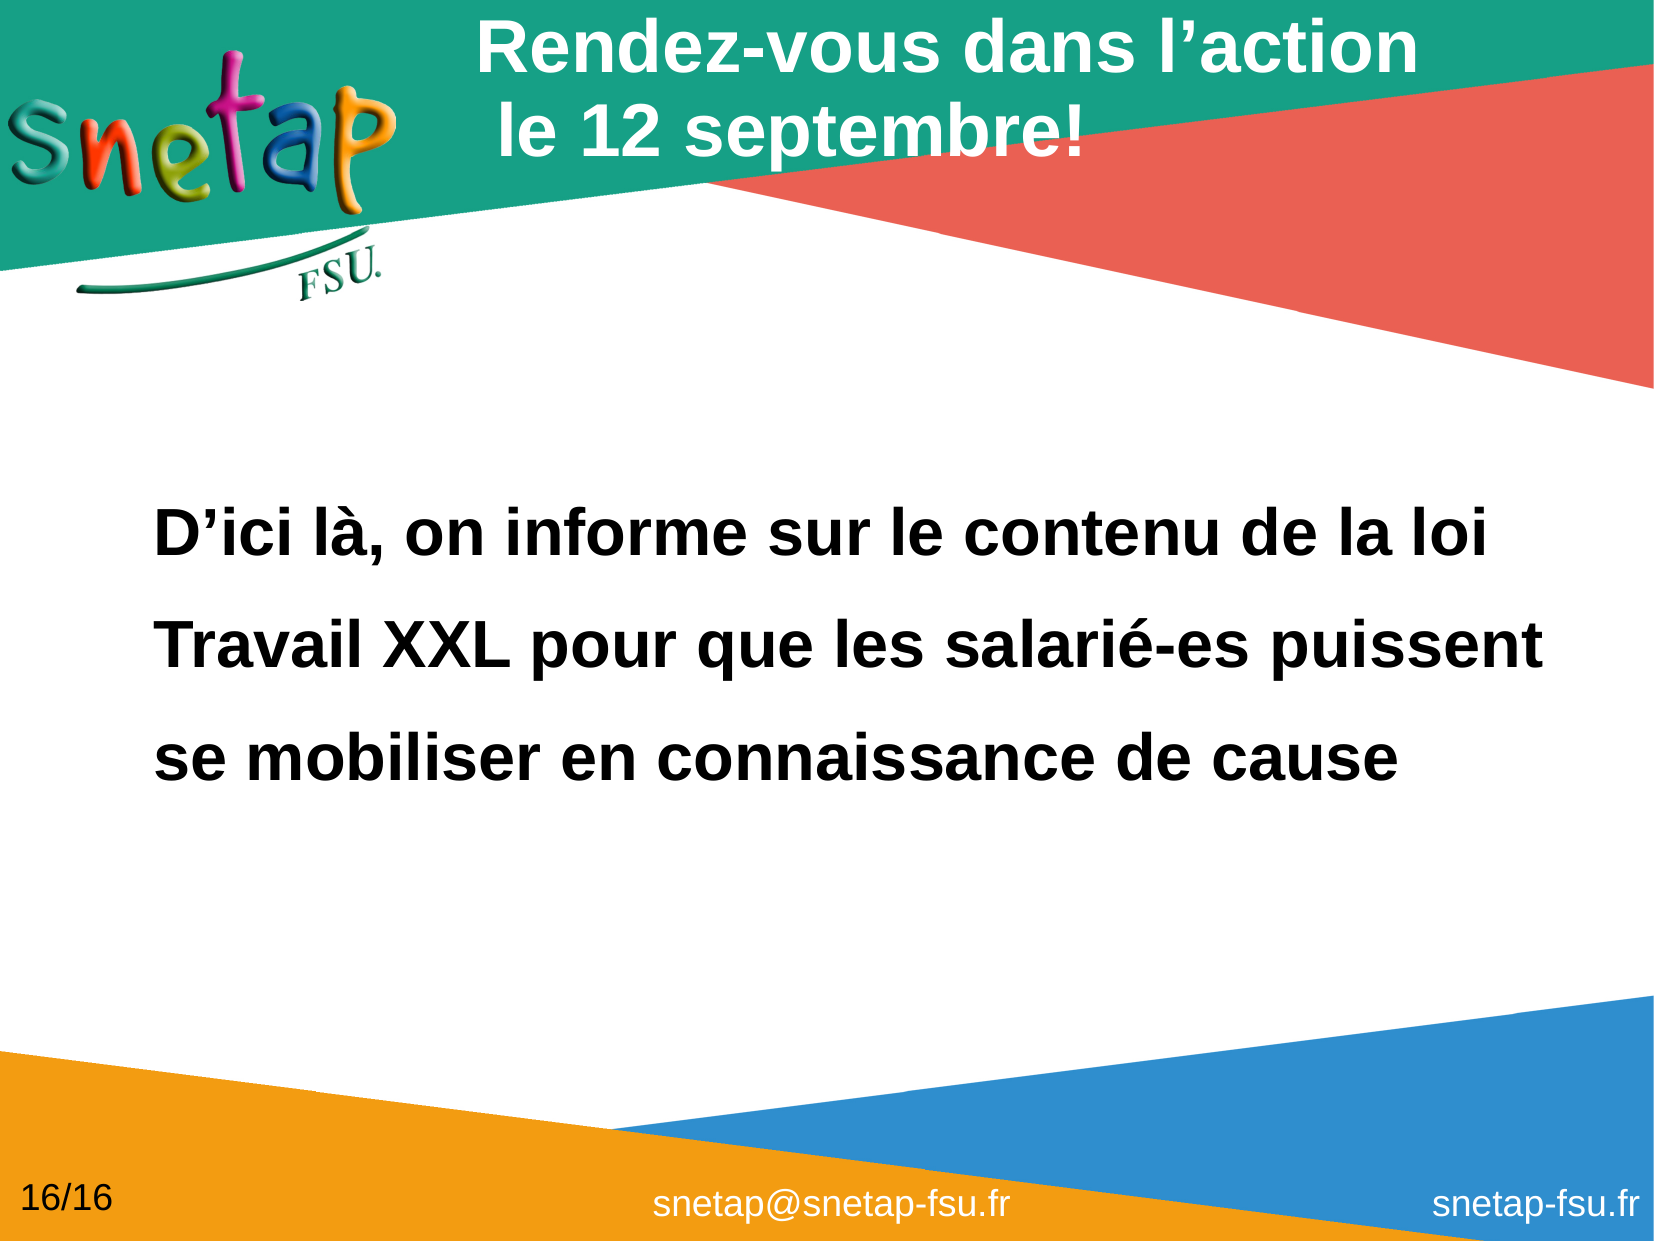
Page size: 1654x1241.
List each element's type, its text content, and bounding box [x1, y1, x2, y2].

text_box Rendez-vous dans l’action le 12 septembre! [460, 0, 1654, 237]
list D’ici là, on informe sur le contenu de la loi Travail XXL pour que les salarié-es puissent se mobiliser en connaissance de cause [82, 231, 1571, 951]
picture [0, 0, 1654, 1241]
